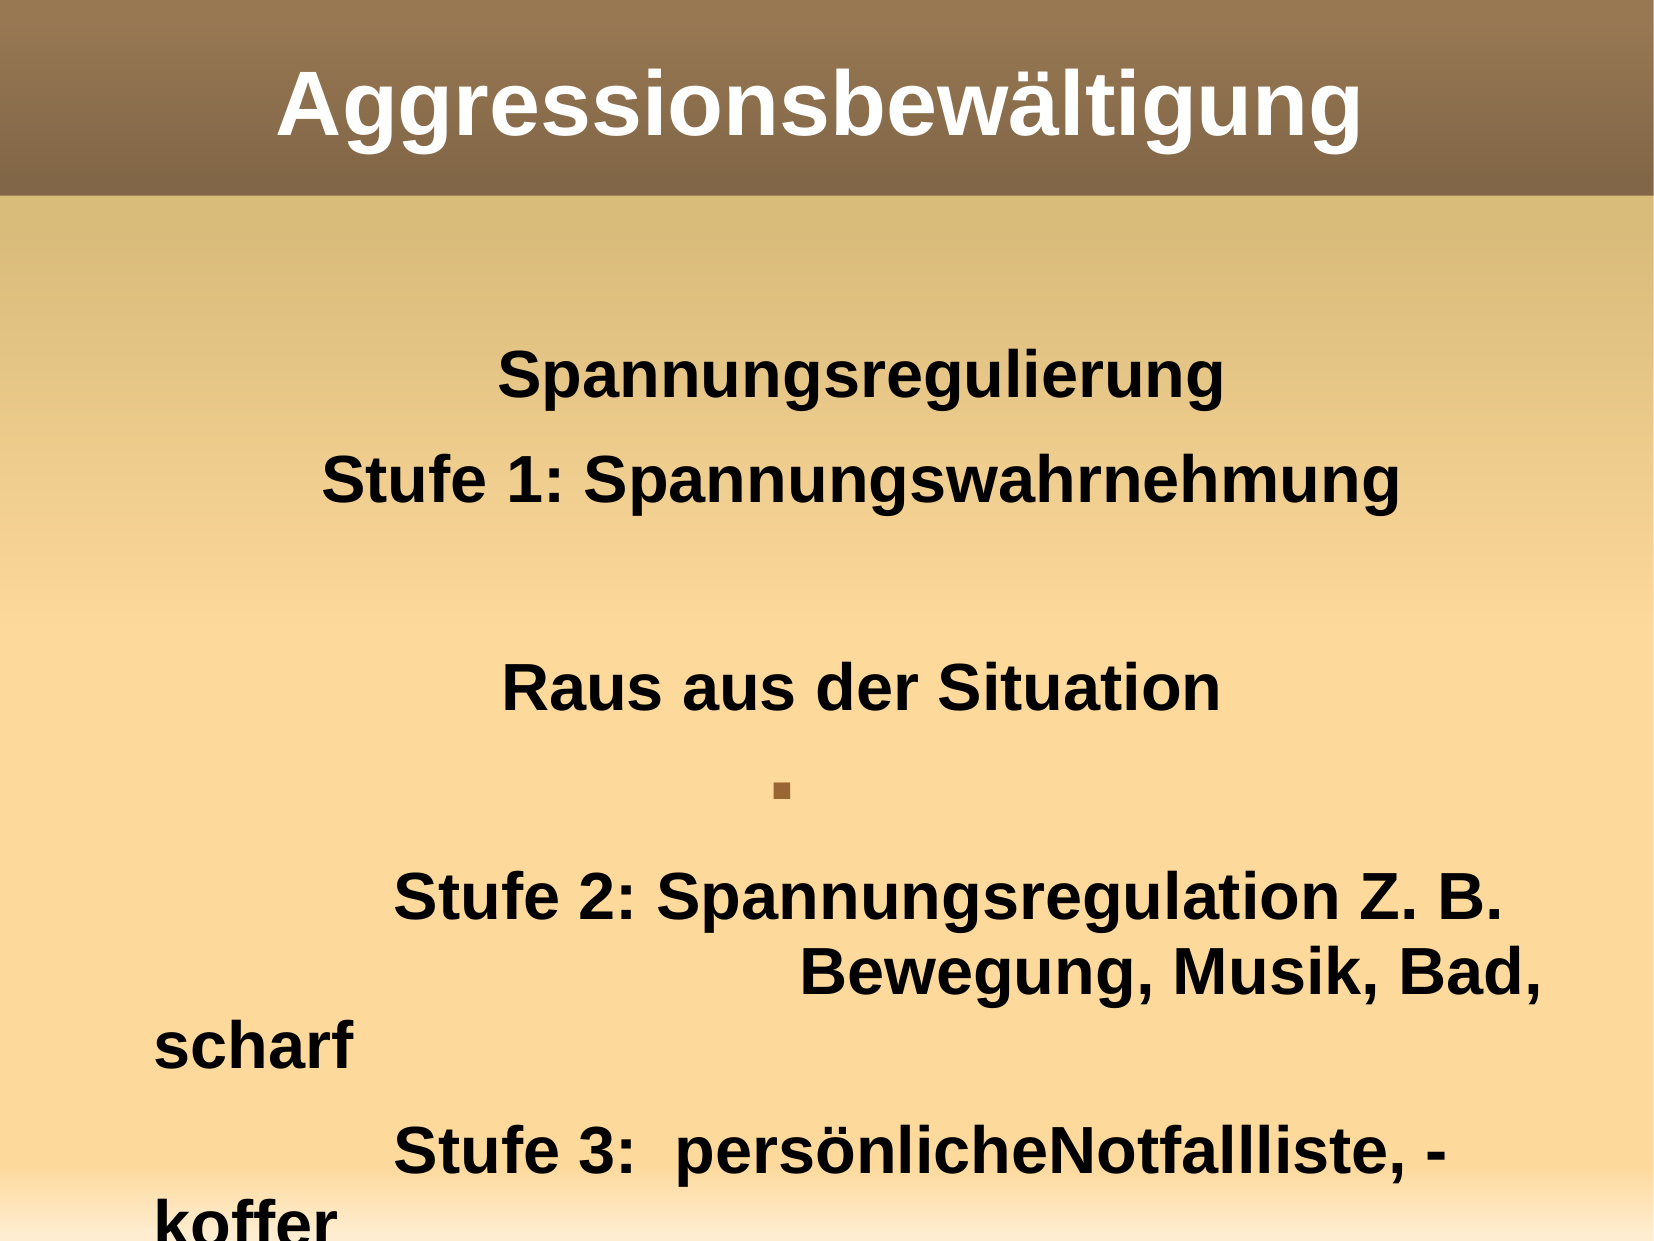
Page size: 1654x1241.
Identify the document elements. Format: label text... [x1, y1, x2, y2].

title Aggressionsbewältigung [76, 0, 1565, 208]
list Spannungsregulierung Stufe 1: Spannungswahrnehmung Raus aus der Situation Stufe 2: Spannungsregulation Z. B. Bewegung, Musik, Bad, scharf Stufe 3: persönlicheNotfallliste, -koffer [82, 337, 1571, 1241]
picture [0, 0, 1654, 1241]
